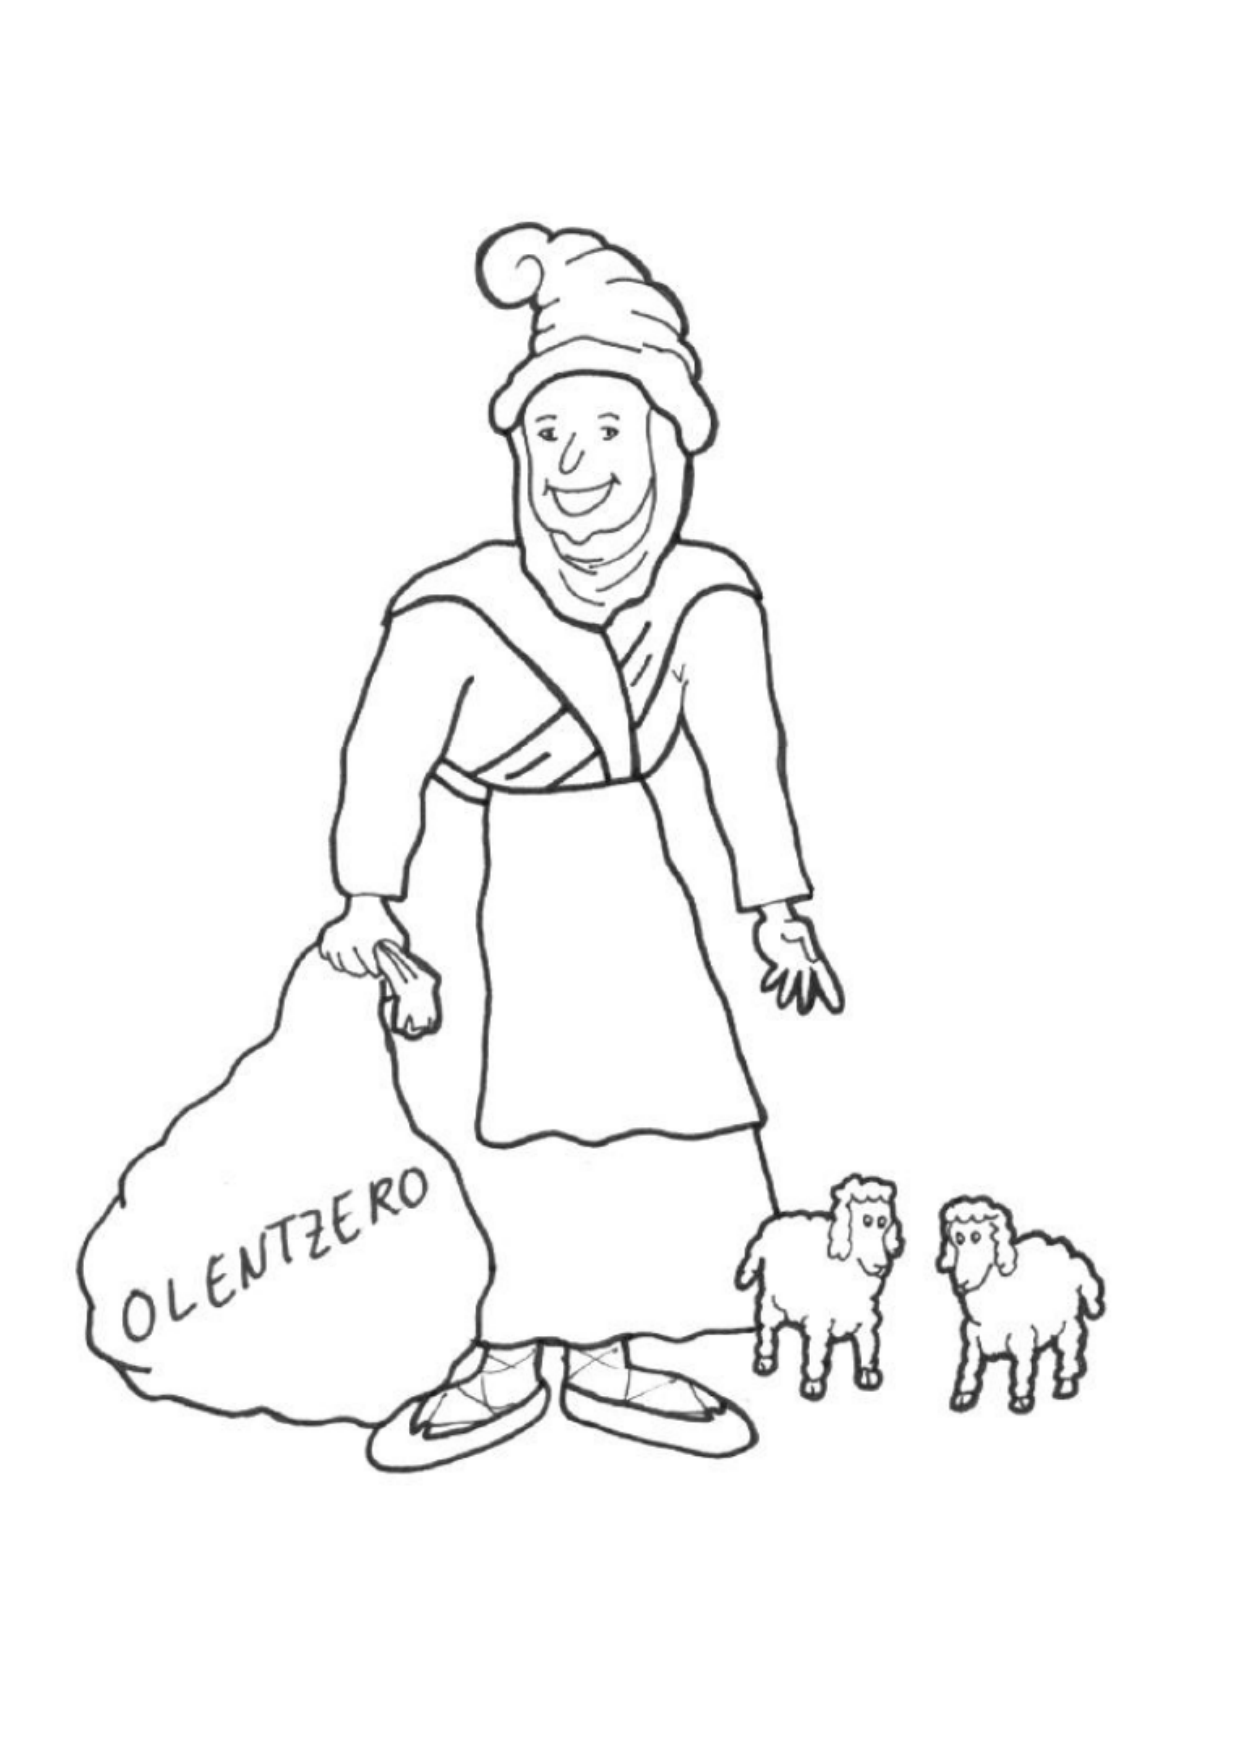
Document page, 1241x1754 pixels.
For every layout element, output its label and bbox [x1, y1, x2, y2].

picture [58, 172, 1181, 1536]
